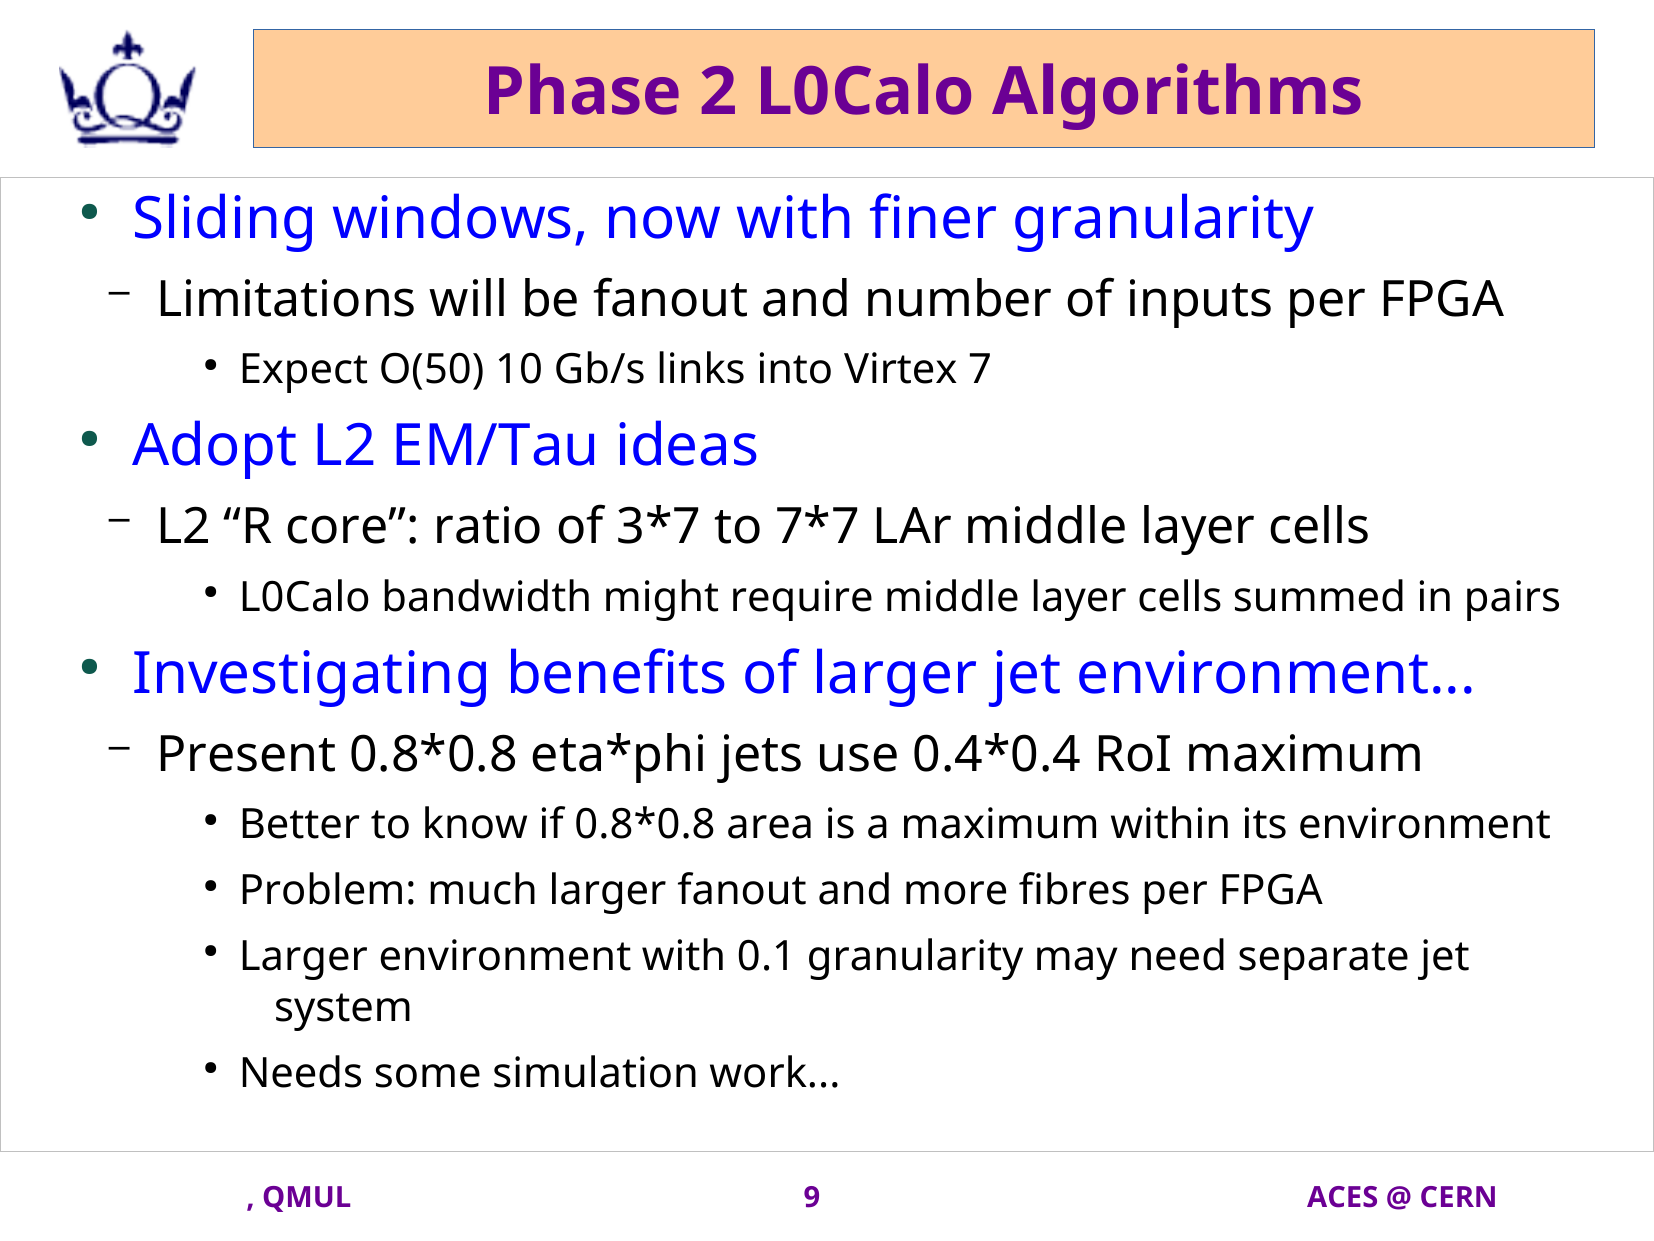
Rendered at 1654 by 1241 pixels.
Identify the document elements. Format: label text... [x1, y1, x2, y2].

picture [59, 29, 200, 148]
list Sliding windows, now with finer granularity Limitations will be fanout and number of inputs per FPGA Expect O(50) 10 Gb/s links into Virtex 7 Adopt L2 EM/Tau ideas L2 “R core”: ratio of 3*7 to 7*7 LAr middle layer cells L0Calo bandwidth might require middle layer cells summed in pairs Investigating benefits of larger jet environment... Present 0.8*0.8 eta*phi jets use 0.4*0.4 RoI maximum Better to know if 0.8*0.8 area is a maximum within its environment Problem: much larger fanout and more fibres per FPGA Larger environment with 0.1 granularity may need separate jet system Needs some simulation work... [61, 181, 1605, 1149]
title Phase 2 L0Calo Algorithms [253, 29, 1595, 148]
